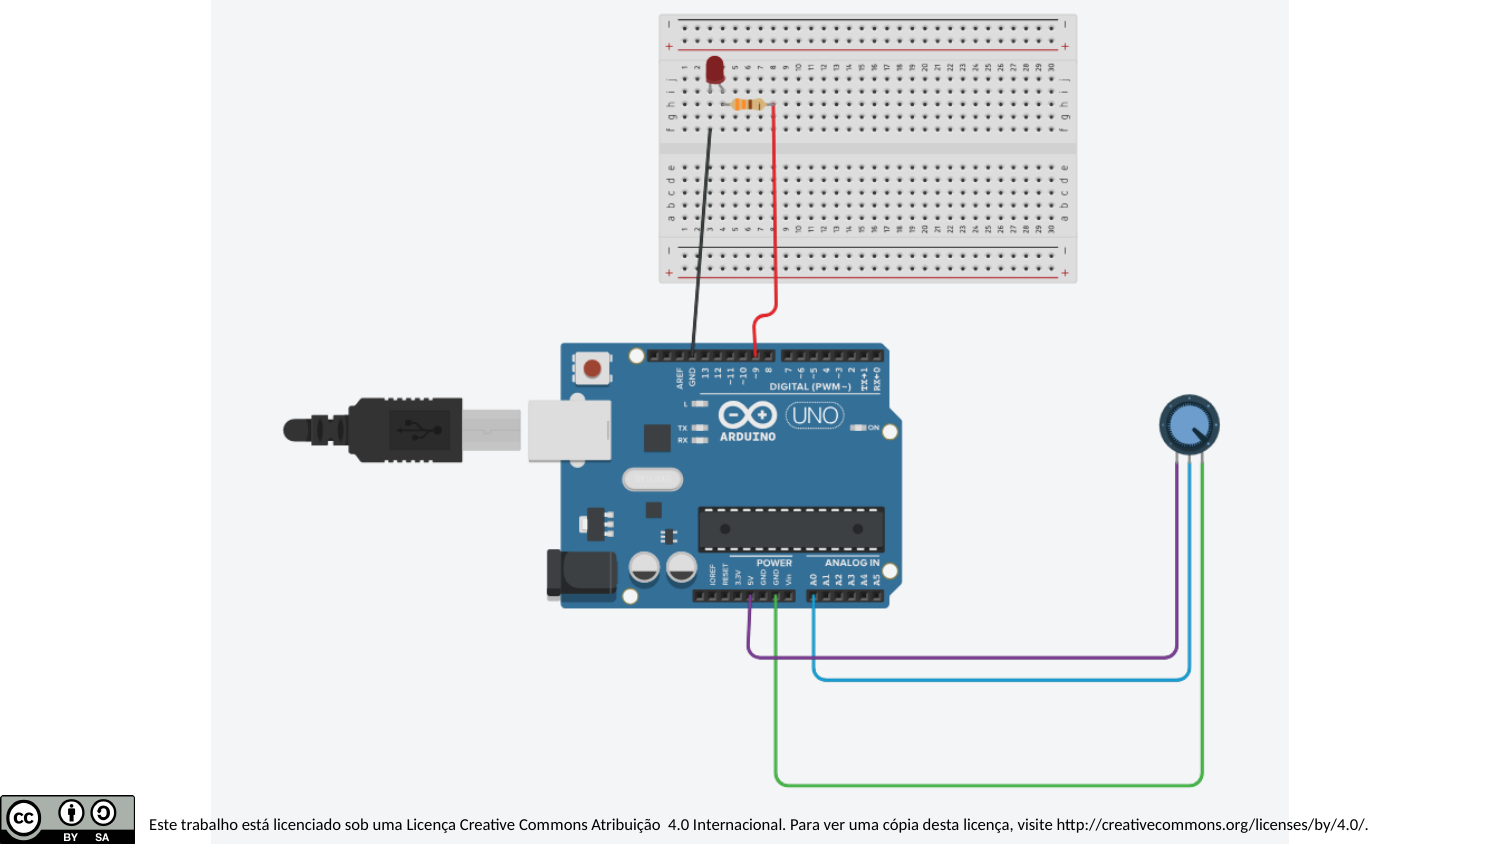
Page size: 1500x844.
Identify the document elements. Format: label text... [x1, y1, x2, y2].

picture [211, 0, 1289, 795]
picture [0, 795, 134, 844]
text_box Este trabalho está licenciado sob uma Licença Creative Commons Atribuição 4.0 Internacional. Para ver uma cópia desta licença, visite http://creativecommons.org/licenses/by/4.0/. [134, 795, 1500, 844]
